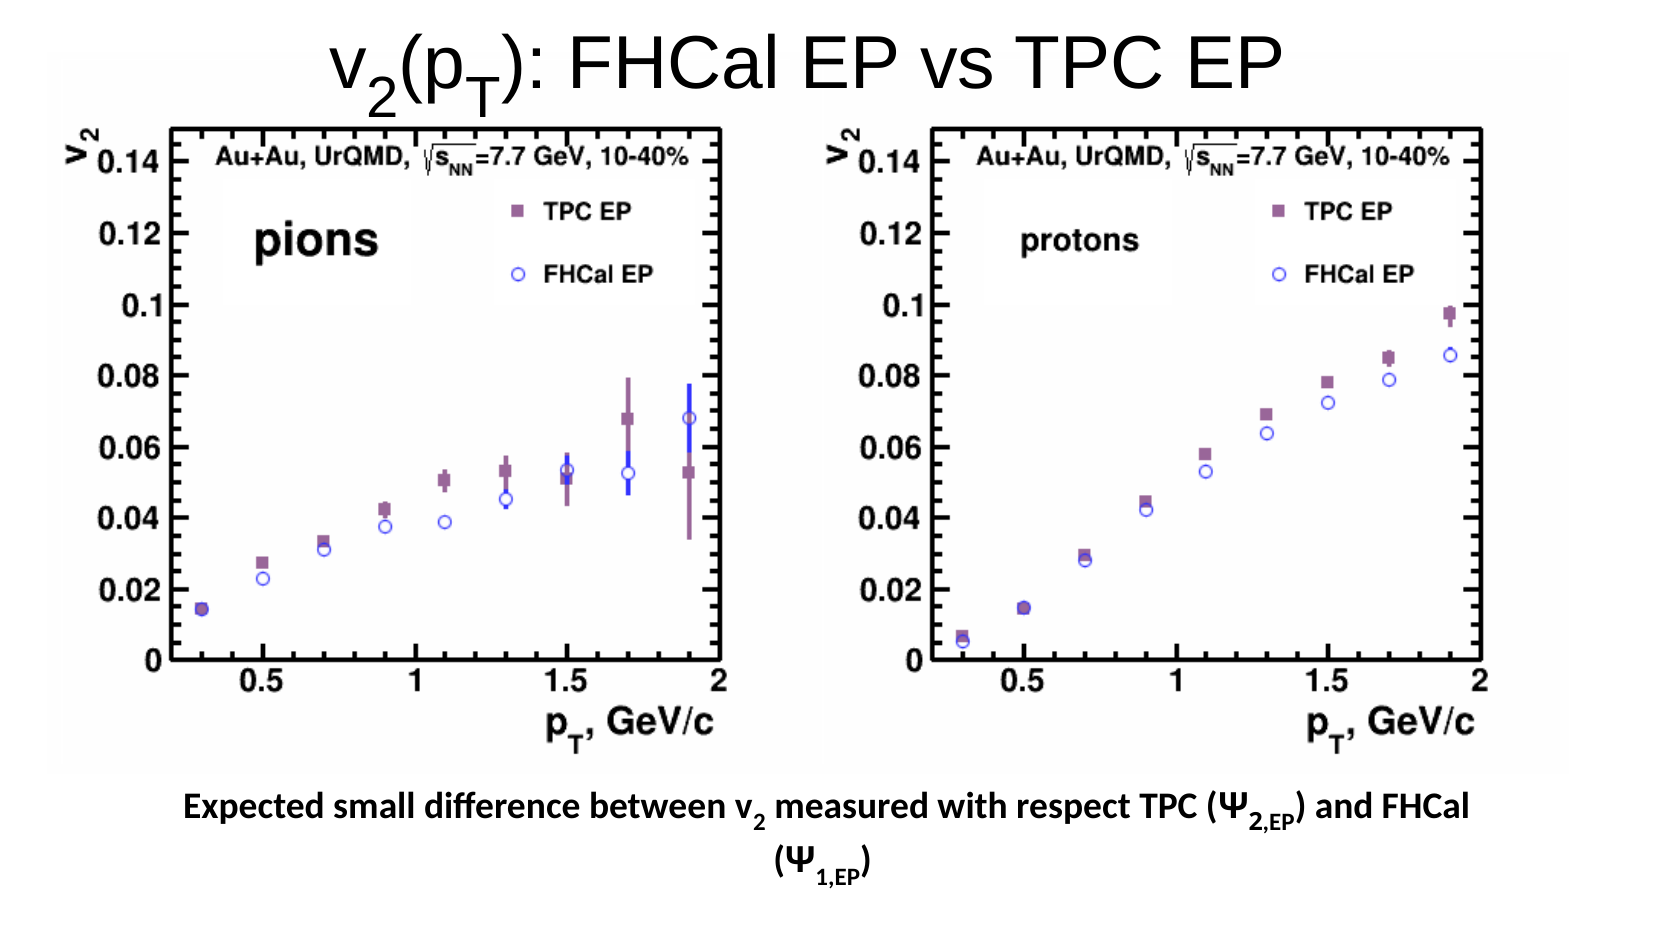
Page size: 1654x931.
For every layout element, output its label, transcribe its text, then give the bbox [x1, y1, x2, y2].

picture [47, 52, 1569, 774]
text_box v2(pT): FHCal EP vs TPC EP [63, 2, 1552, 109]
text_box Expected small difference between v2 measured with respect TPC (Ψ2,EP) and FHCal (Ψ1,EP) [116, 773, 1538, 898]
